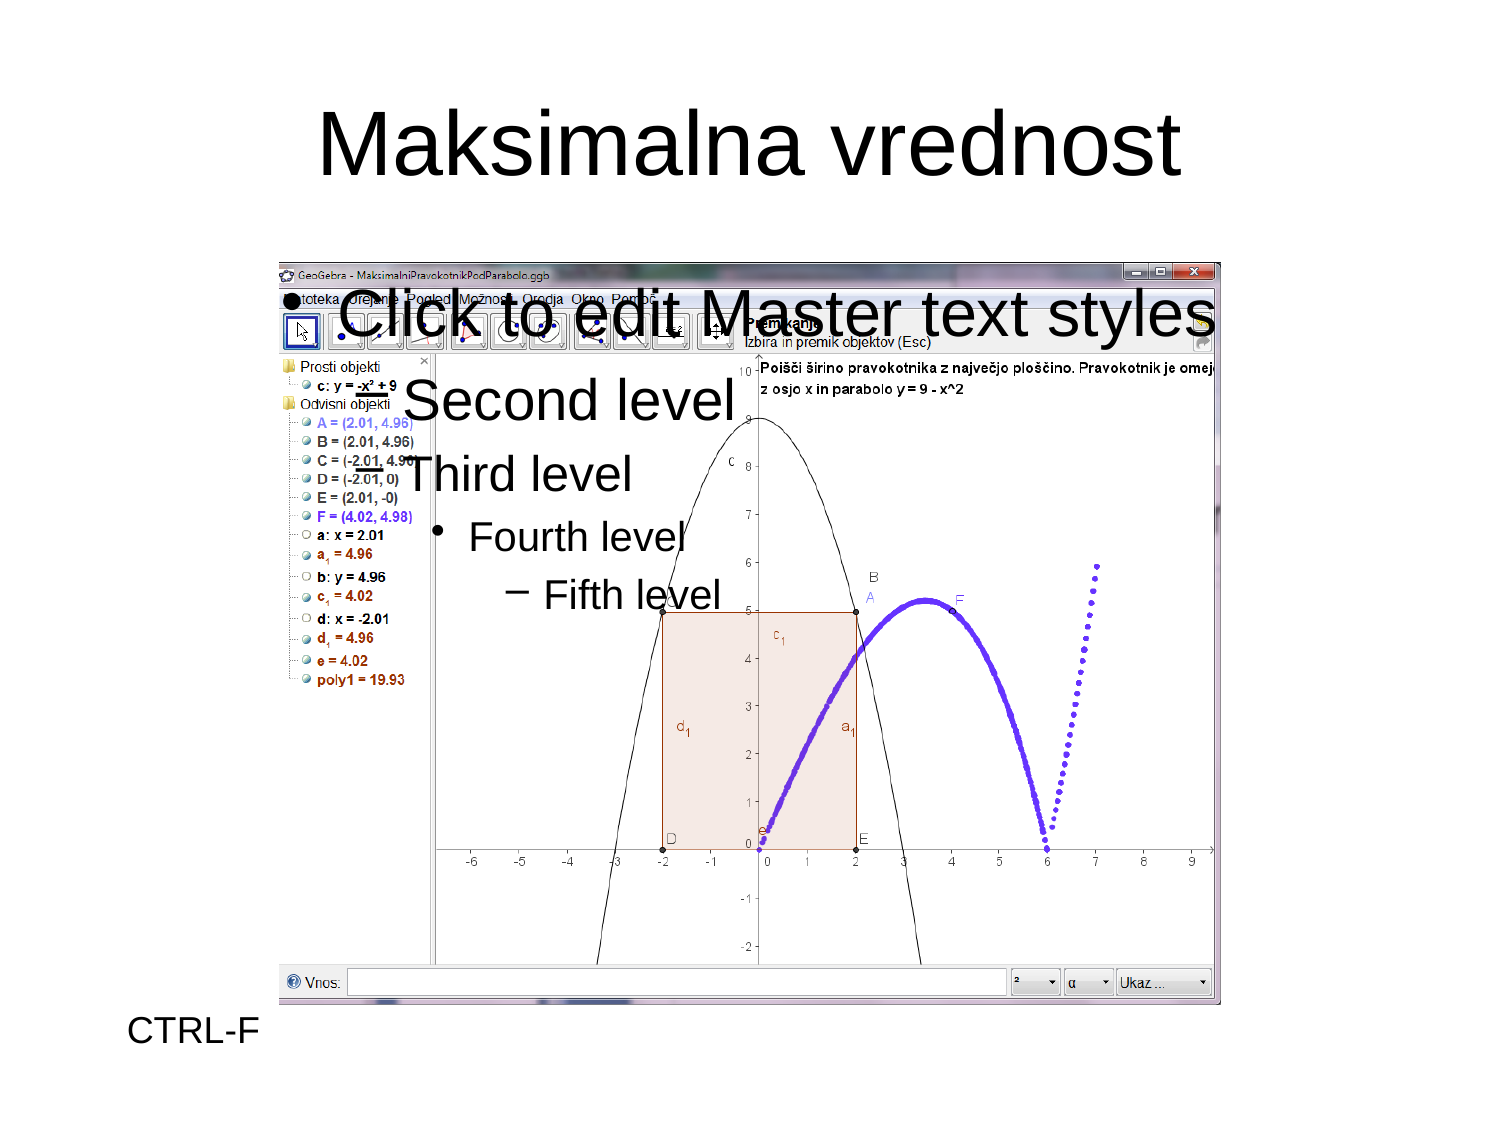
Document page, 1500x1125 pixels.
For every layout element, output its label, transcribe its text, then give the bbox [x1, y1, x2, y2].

text_box CTRL-F [112, 998, 1022, 1059]
title Maksimalna vrednost [75, 45, 1425, 233]
picture [279, 262, 1221, 1005]
